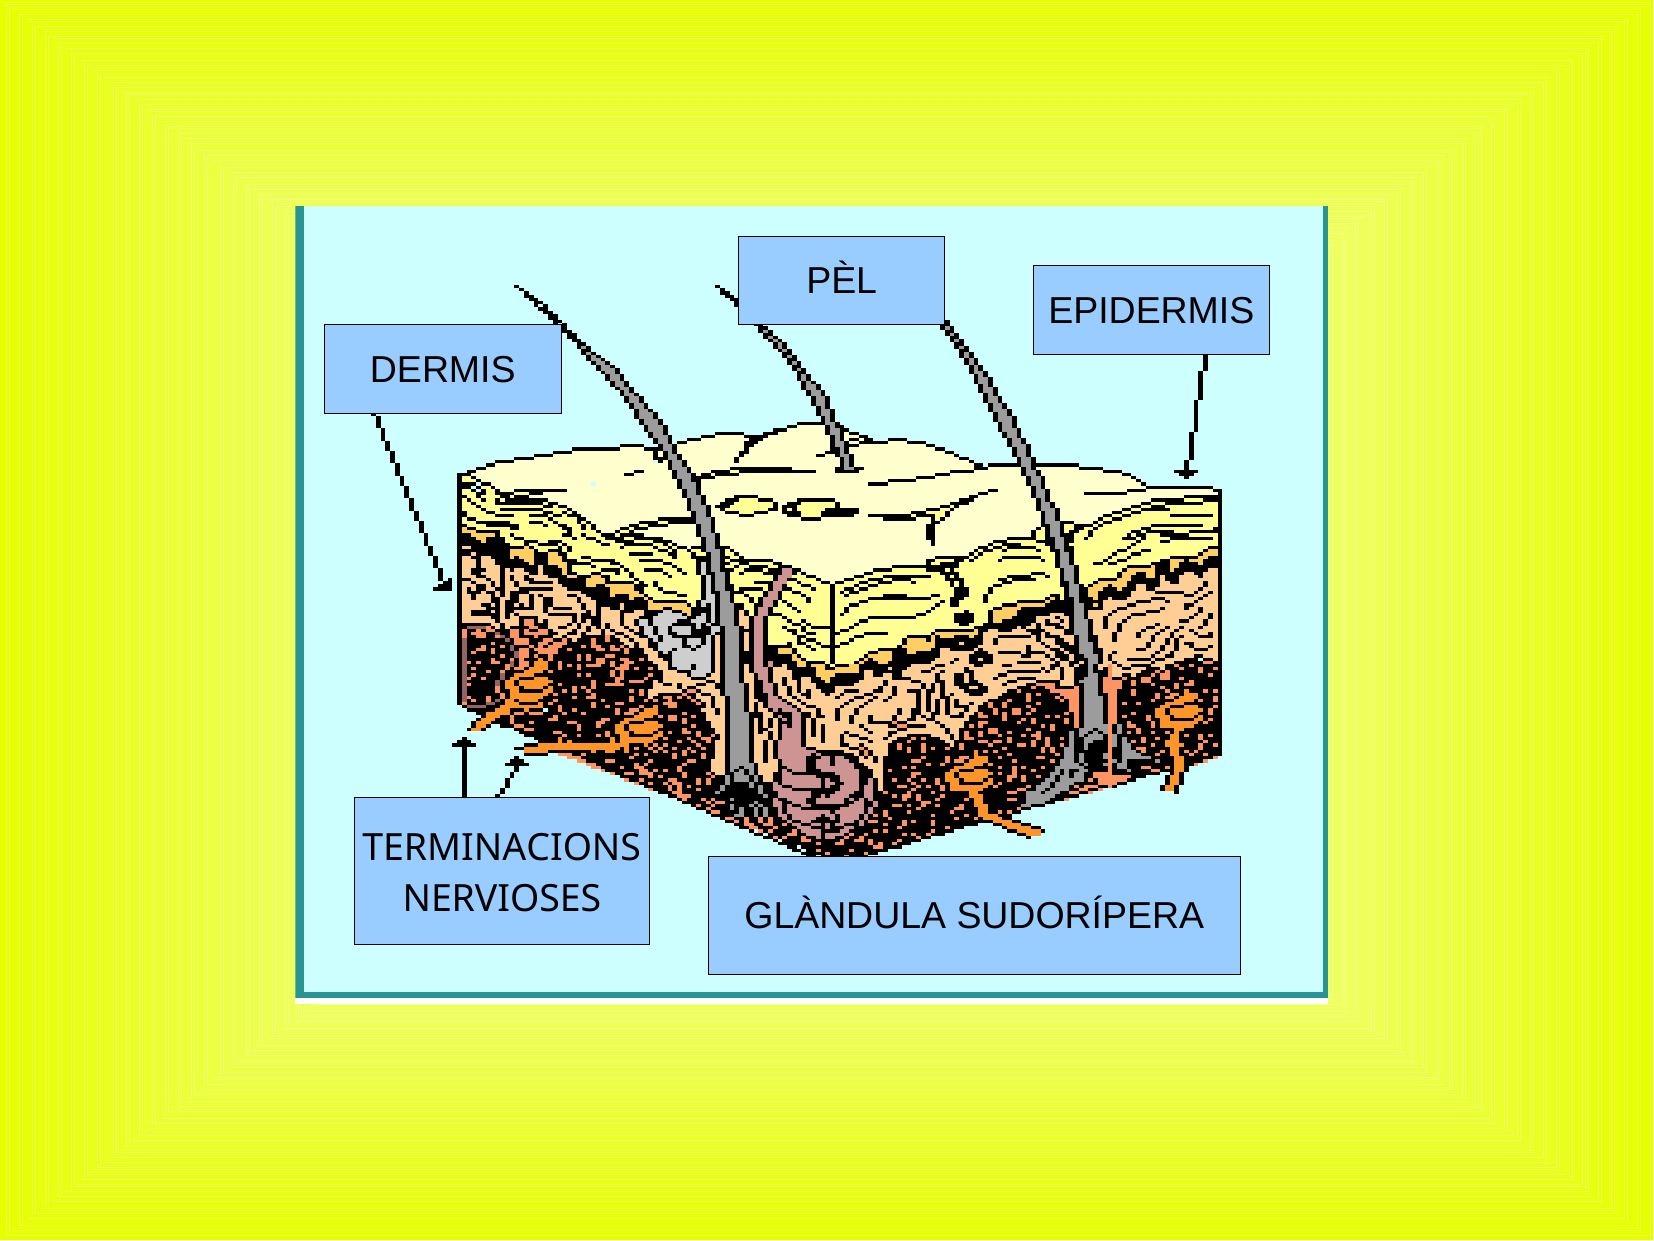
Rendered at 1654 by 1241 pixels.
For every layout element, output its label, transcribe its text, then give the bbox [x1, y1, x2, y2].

text_box GLÀNDULA SUDORÍPERA [708, 856, 1241, 975]
text_box TERMINACIONS NERVIOSES [354, 797, 650, 945]
text_box DERMIS [324, 324, 562, 414]
text_box EPIDERMIS [1033, 265, 1270, 355]
picture [295, 206, 1329, 1004]
text_box PÈL [738, 236, 945, 325]
